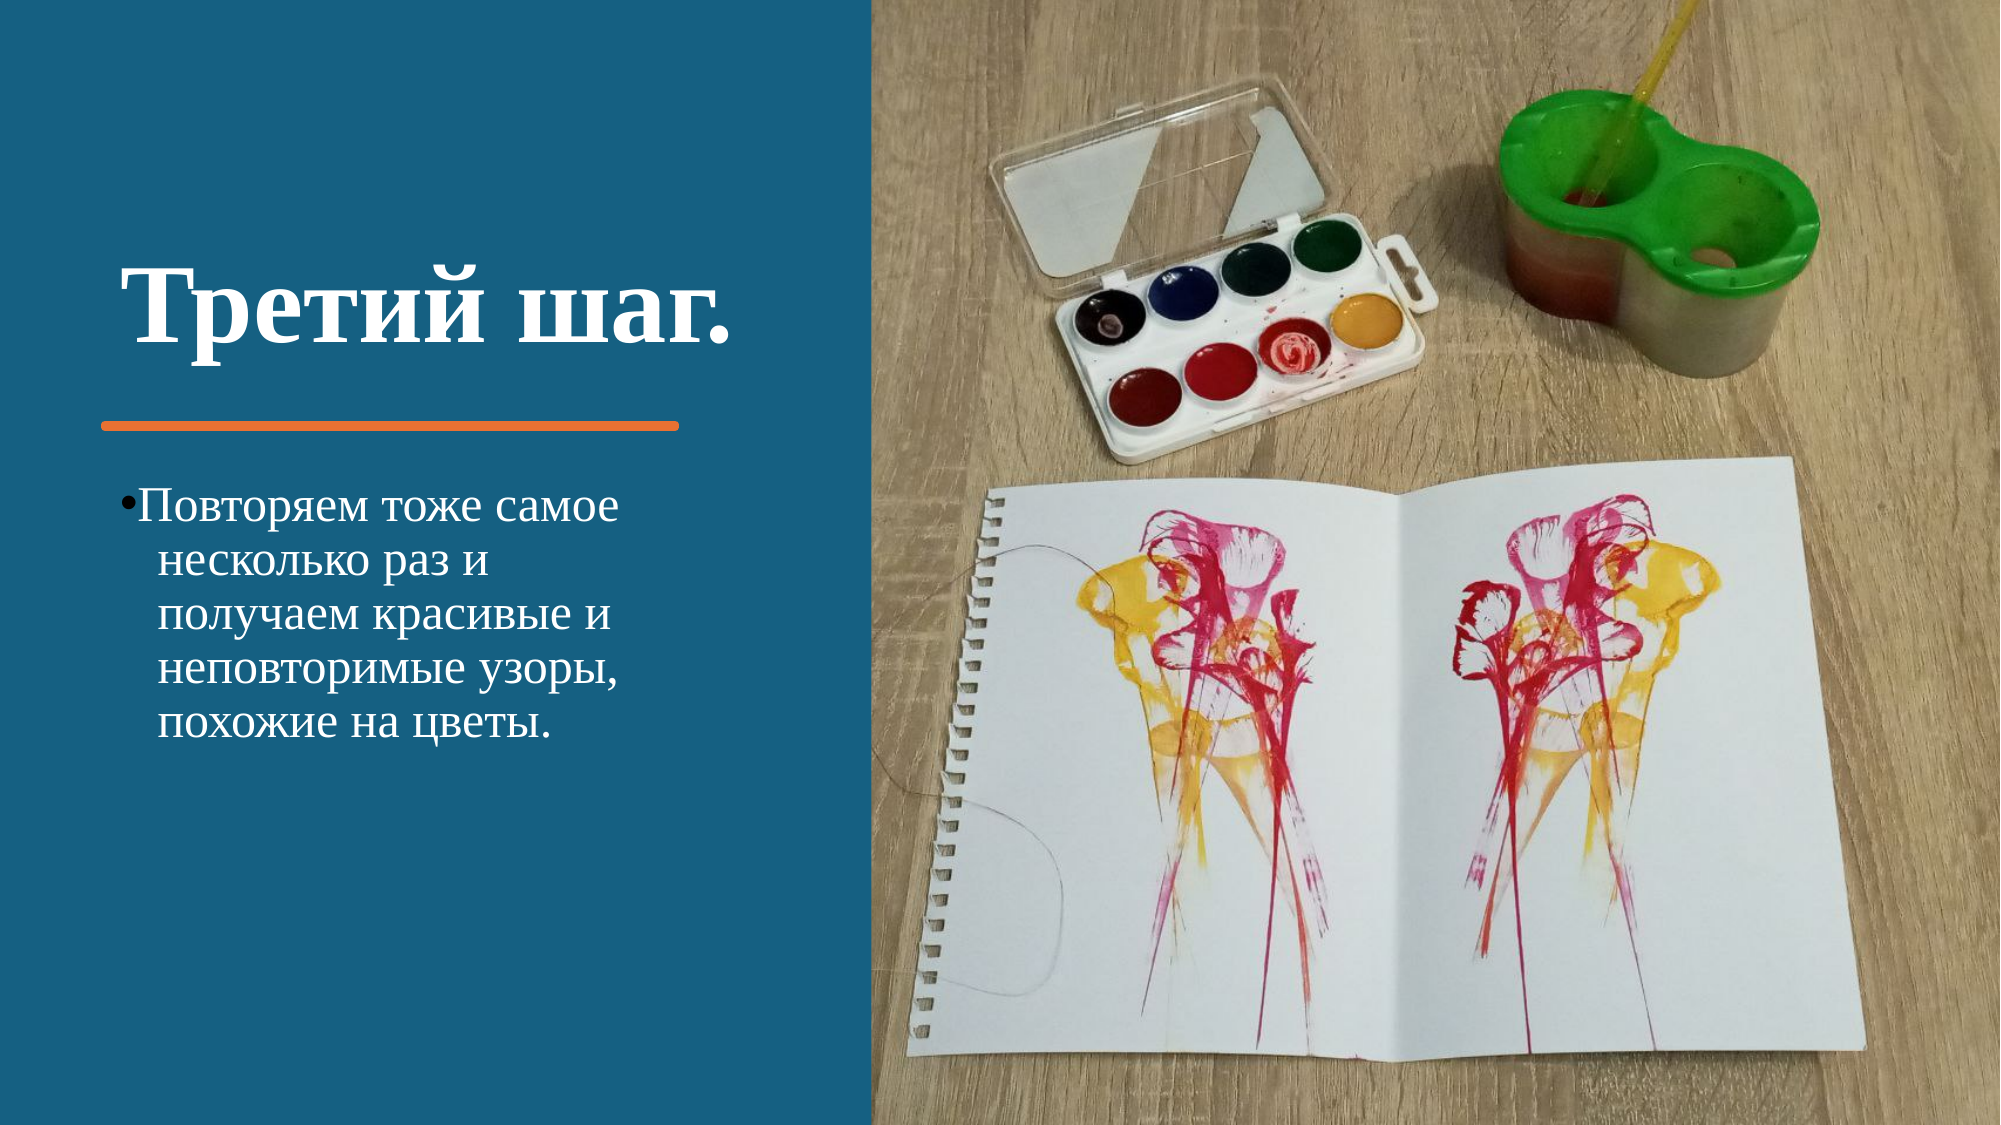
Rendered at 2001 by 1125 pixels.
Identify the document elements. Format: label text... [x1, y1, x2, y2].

text_box [0, 0, 871, 1125]
title Третий шаг. [105, 53, 822, 375]
list Повторяем тоже самое несколько раз и получаем красивые и неповторимые узоры, похожие на цветы. [105, 471, 802, 1016]
picture [871, 0, 2000, 1125]
